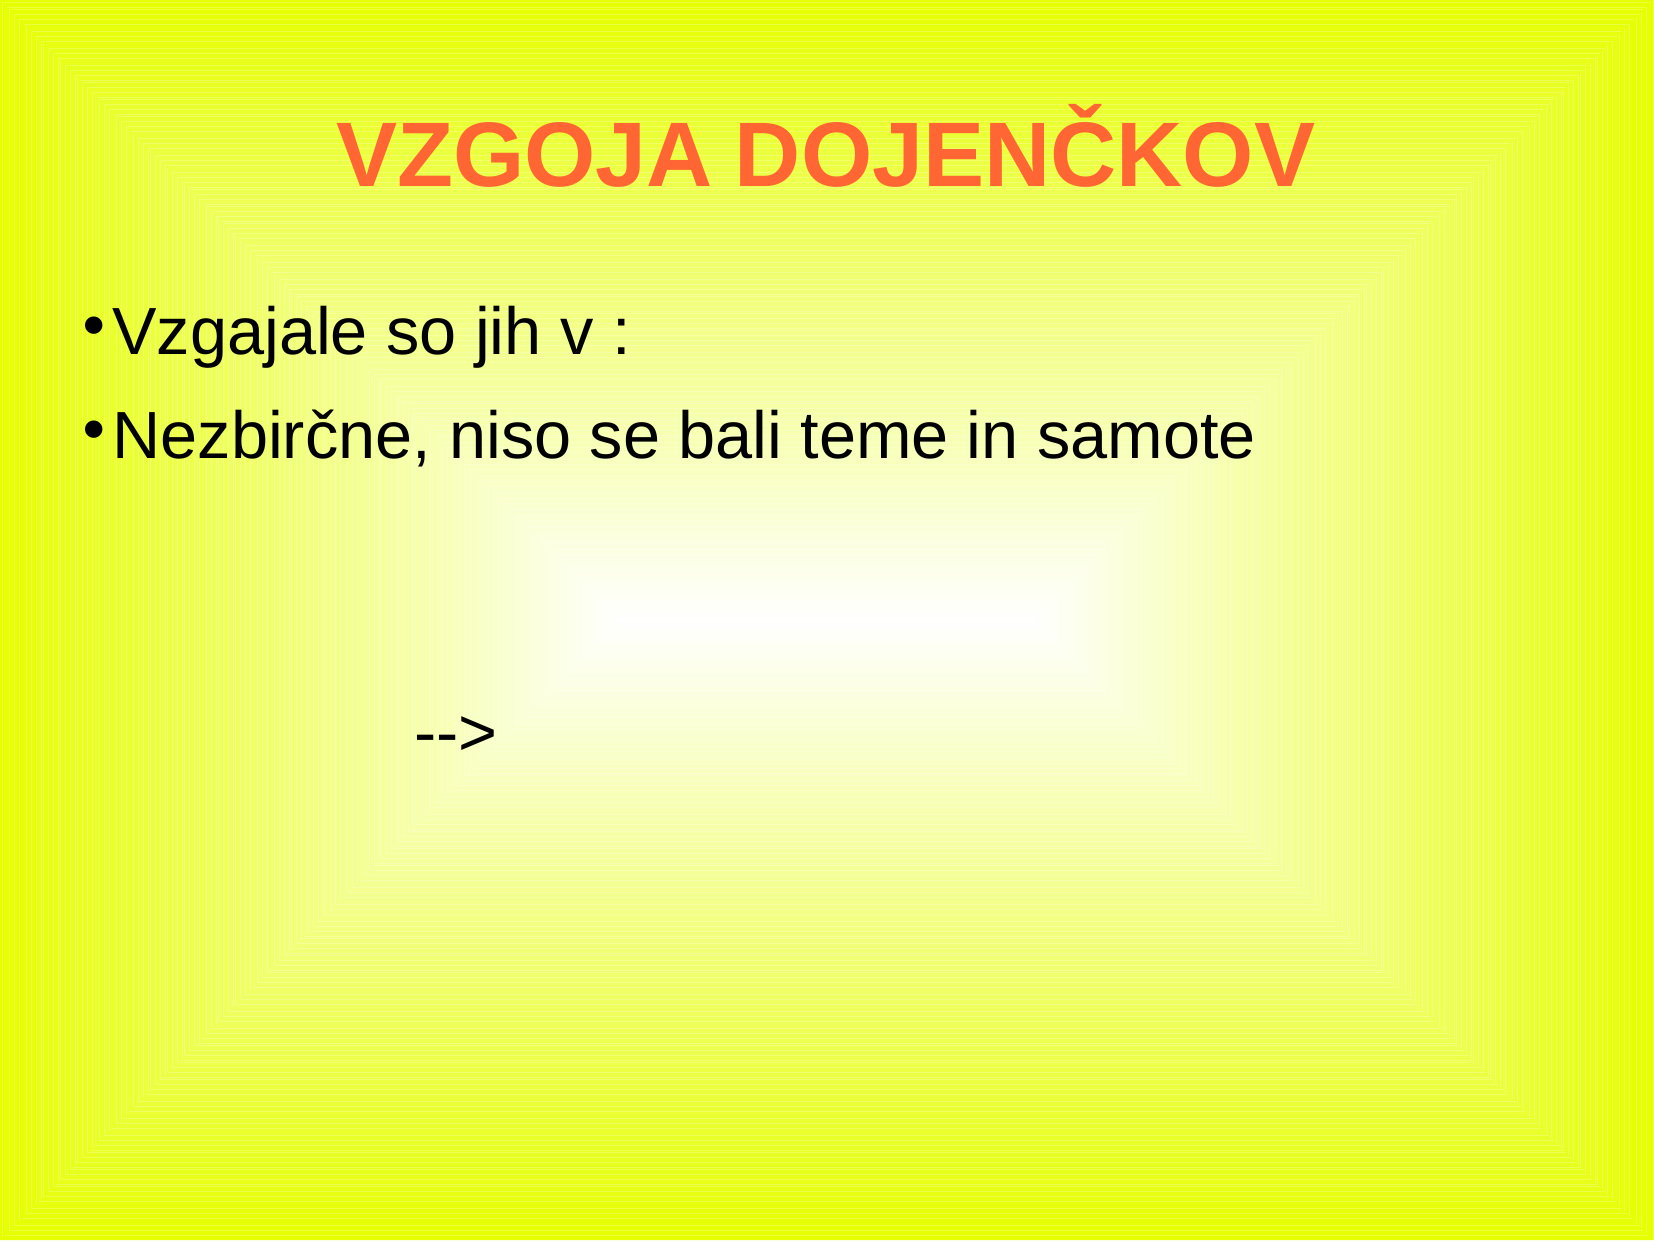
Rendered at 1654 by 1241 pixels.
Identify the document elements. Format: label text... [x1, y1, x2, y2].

title VZGOJA DOJENČKOV [82, 46, 1571, 260]
list Vzgajale so jih v : Nezbirčne, niso se bali teme in samote --> [82, 290, 1595, 1004]
